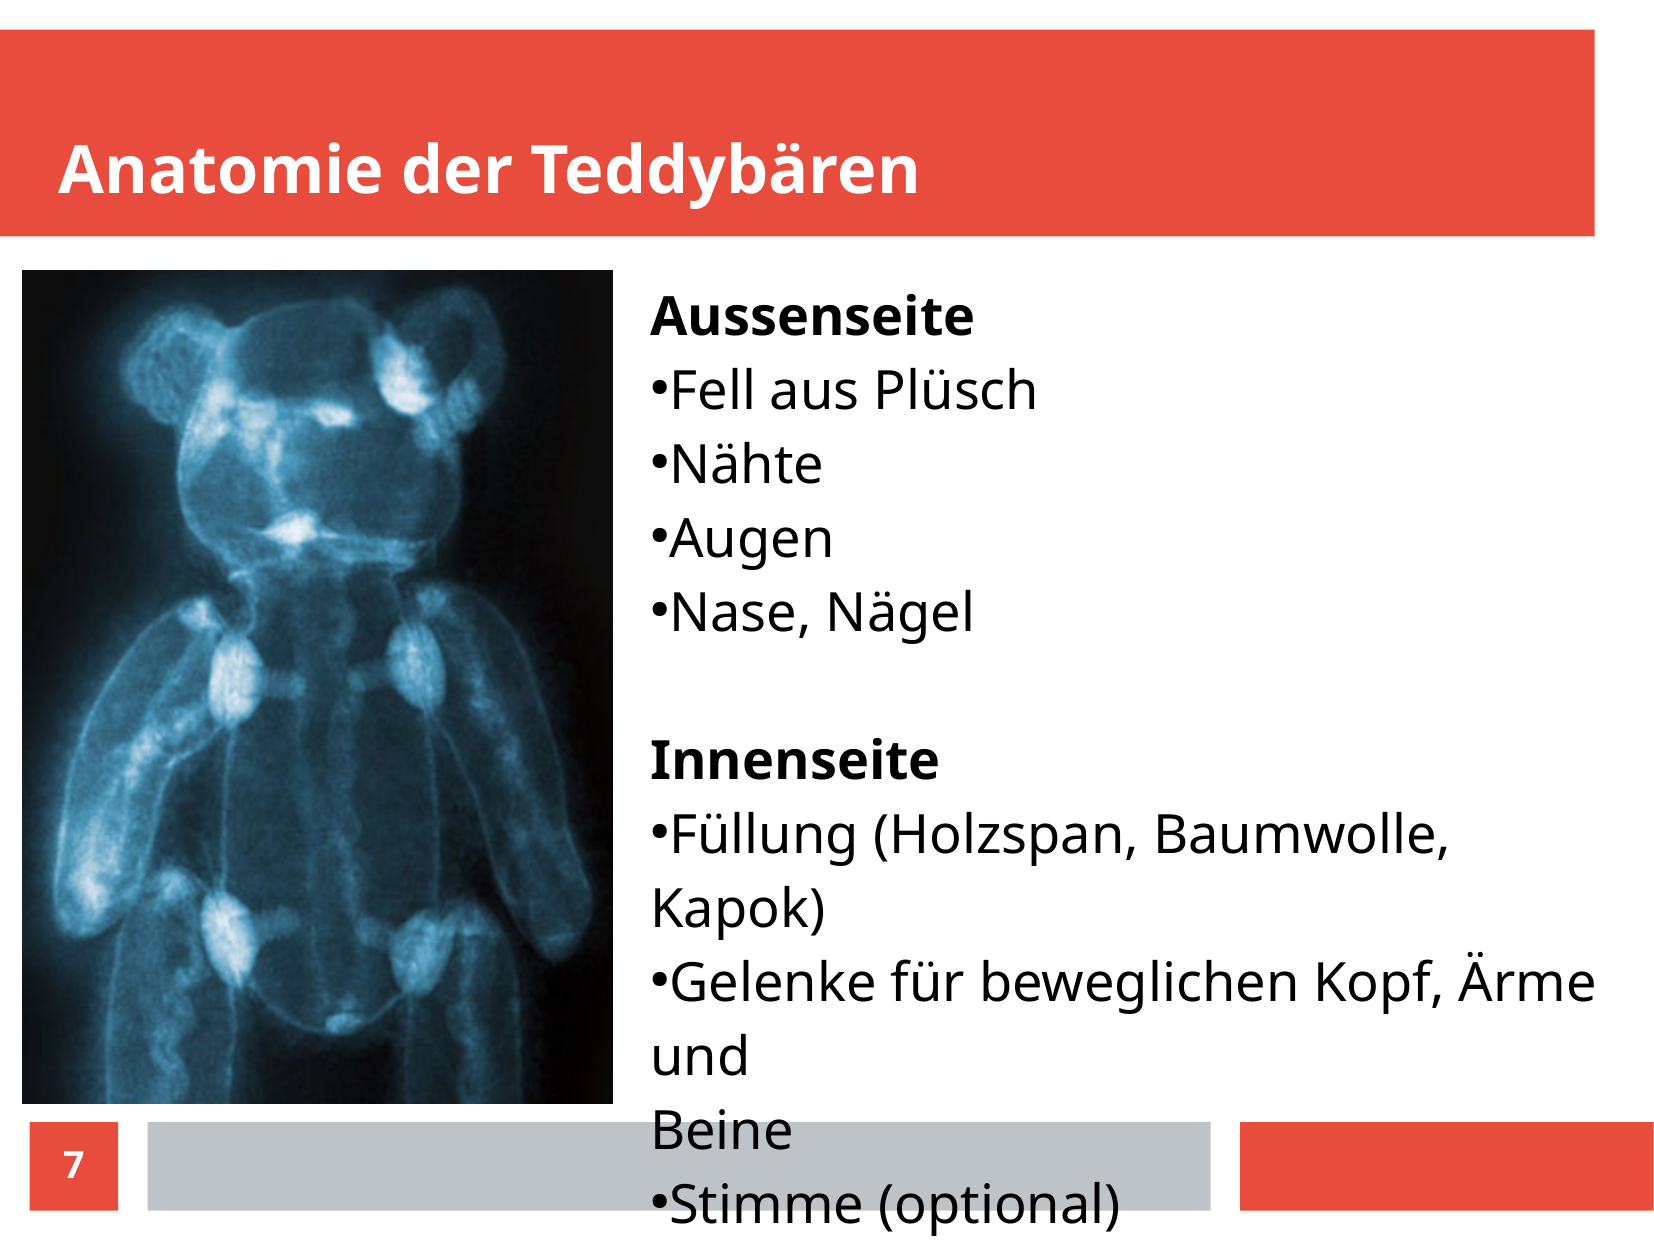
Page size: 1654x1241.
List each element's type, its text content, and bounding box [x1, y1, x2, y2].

title Anatomie der Teddybären [59, 59, 1595, 207]
text_box Aussenseite Fell aus Plüsch Nähte Augen Nase, Nägel Innenseite Füllung (Holzspan, Baumwolle, Kapok) Gelenke für beweglichen Kopf, Ärme und Beine Stimme (optional) [635, 270, 1631, 1037]
text_box [29, 1122, 119, 1211]
picture [22, 270, 613, 1104]
